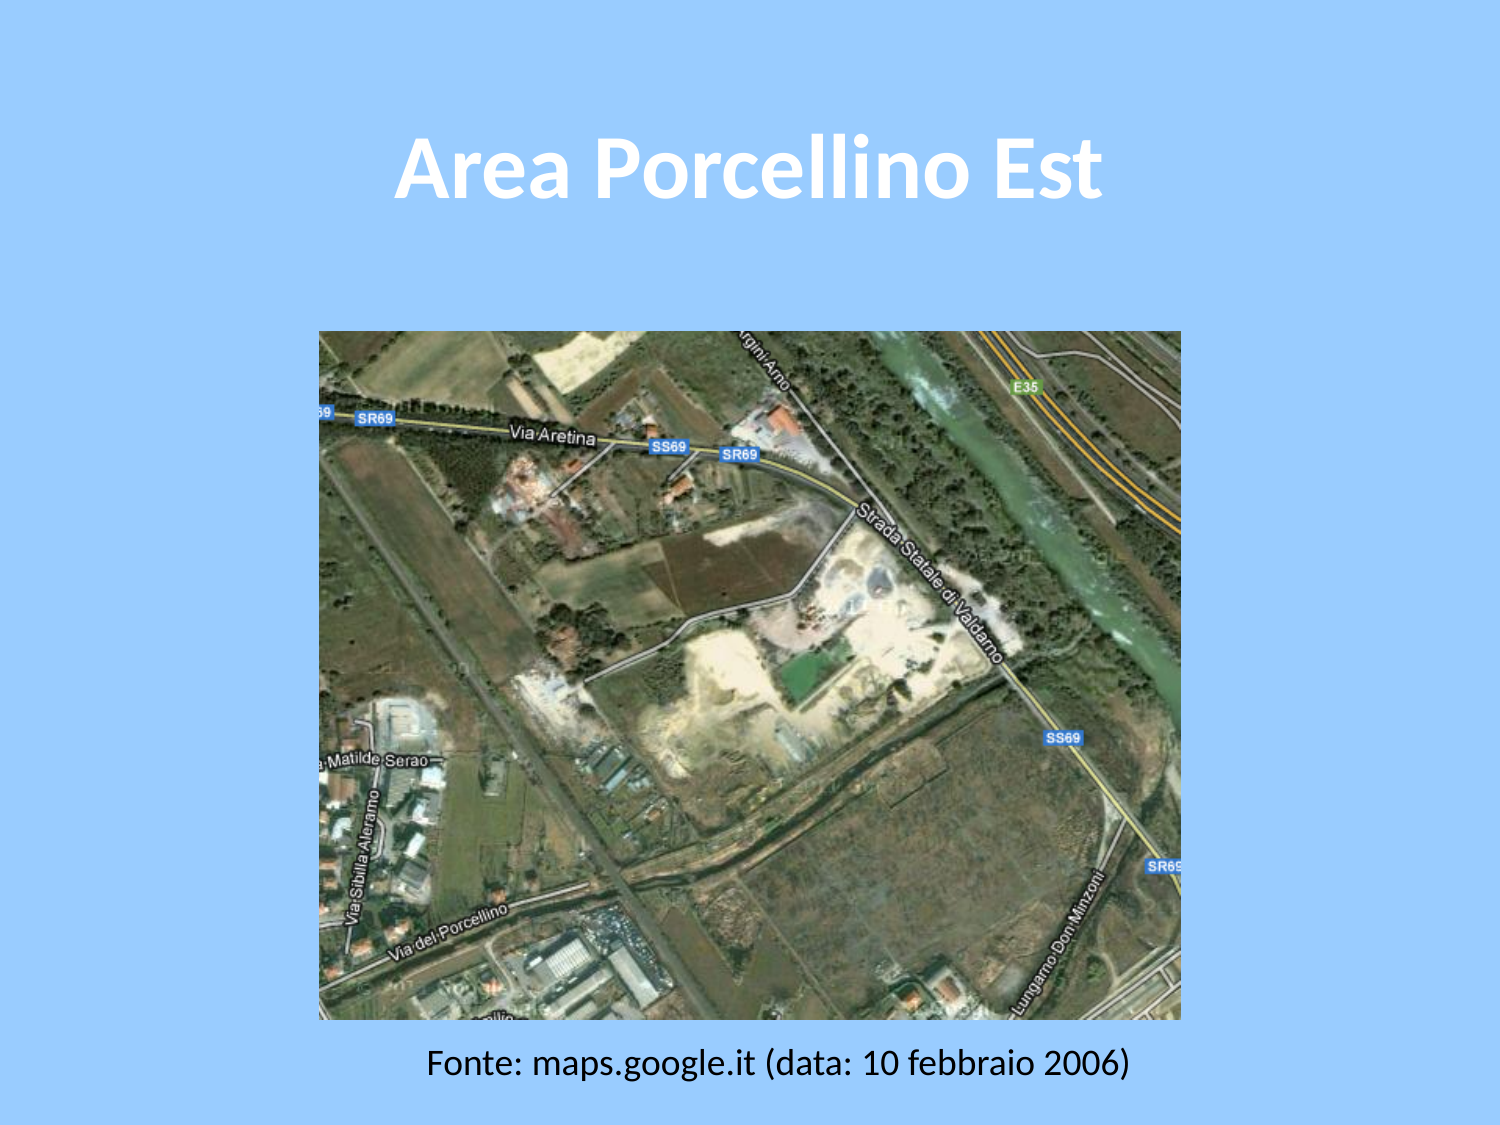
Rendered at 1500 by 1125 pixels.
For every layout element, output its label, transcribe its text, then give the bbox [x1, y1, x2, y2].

text_box Fonte: maps.google.it (data: 10 febbraio 2006) [411, 1023, 1147, 1091]
title Area Porcellino Est [75, 91, 1425, 279]
picture [319, 331, 1181, 1020]
